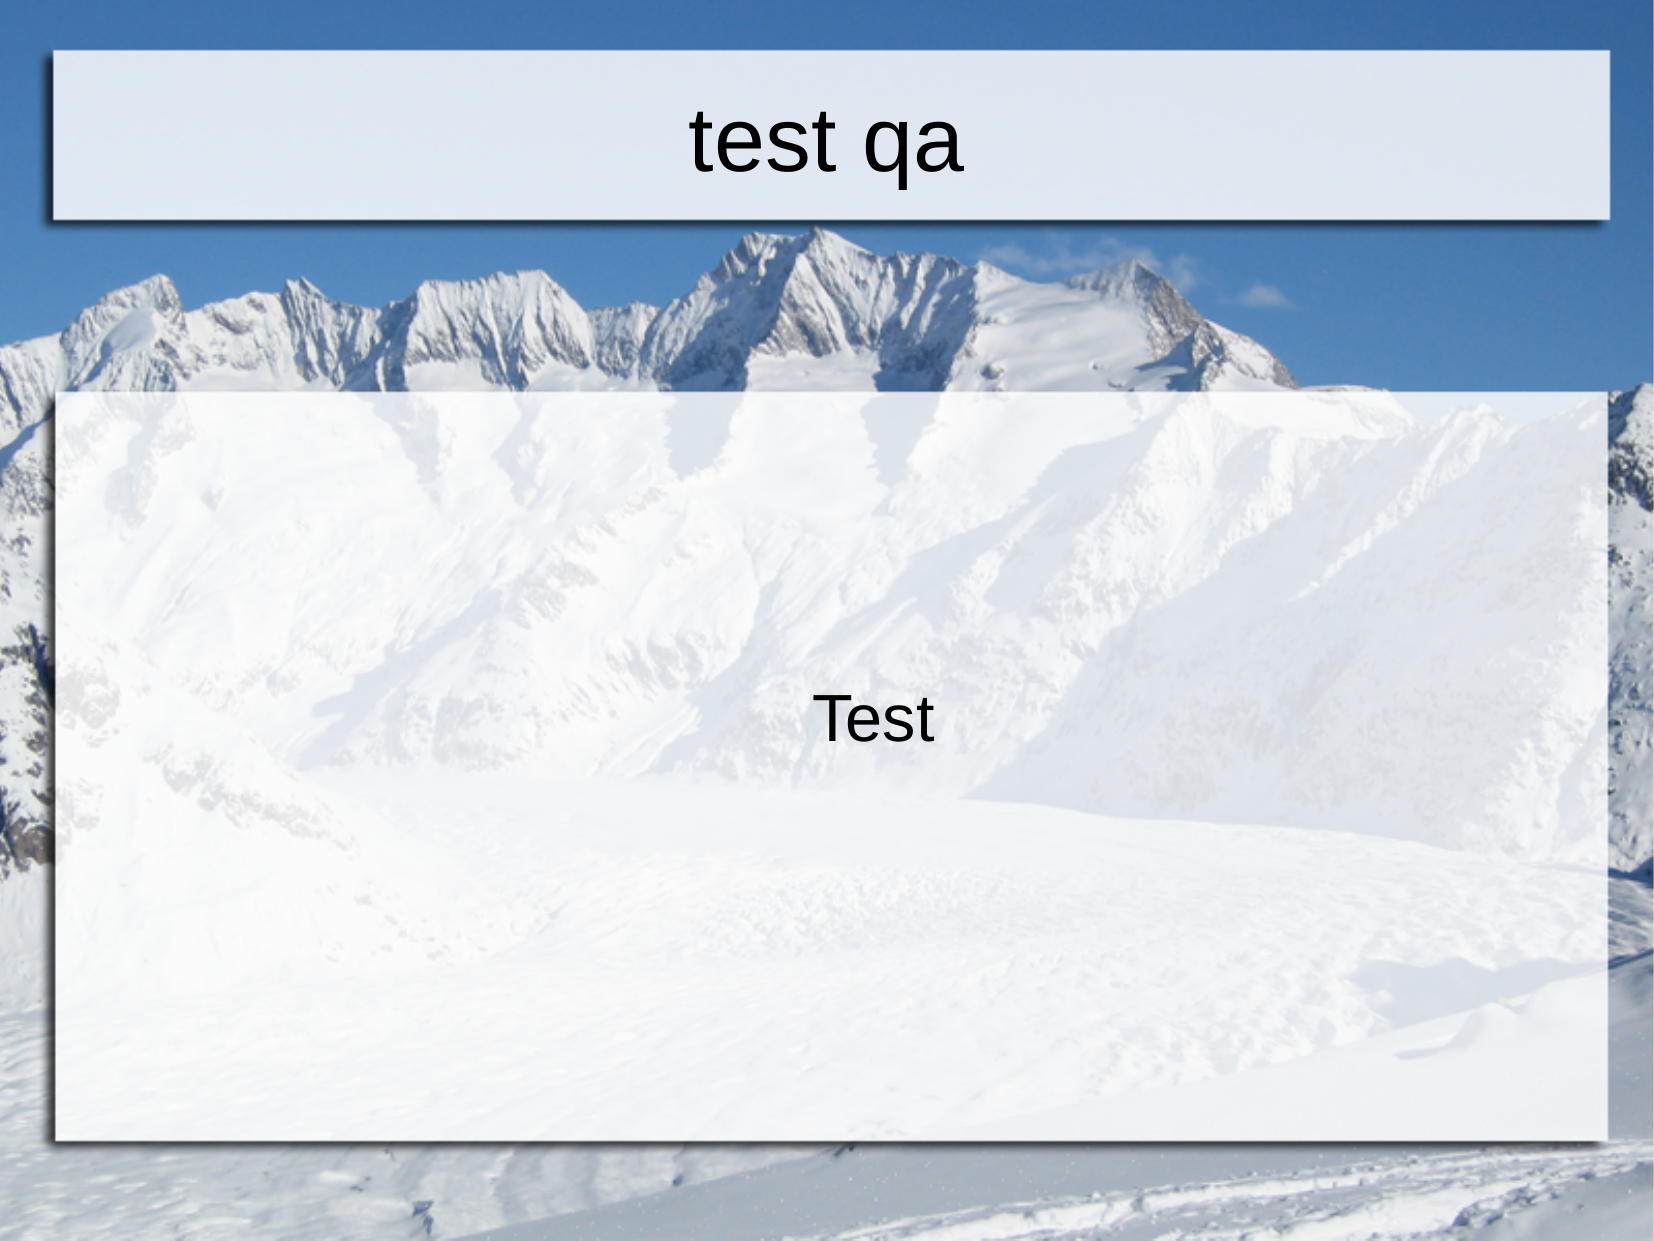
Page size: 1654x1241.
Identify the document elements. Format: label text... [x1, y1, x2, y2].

title test qa [59, 61, 1595, 219]
picture [0, 0, 1654, 1241]
subtitle Test [178, 364, 1570, 1147]
